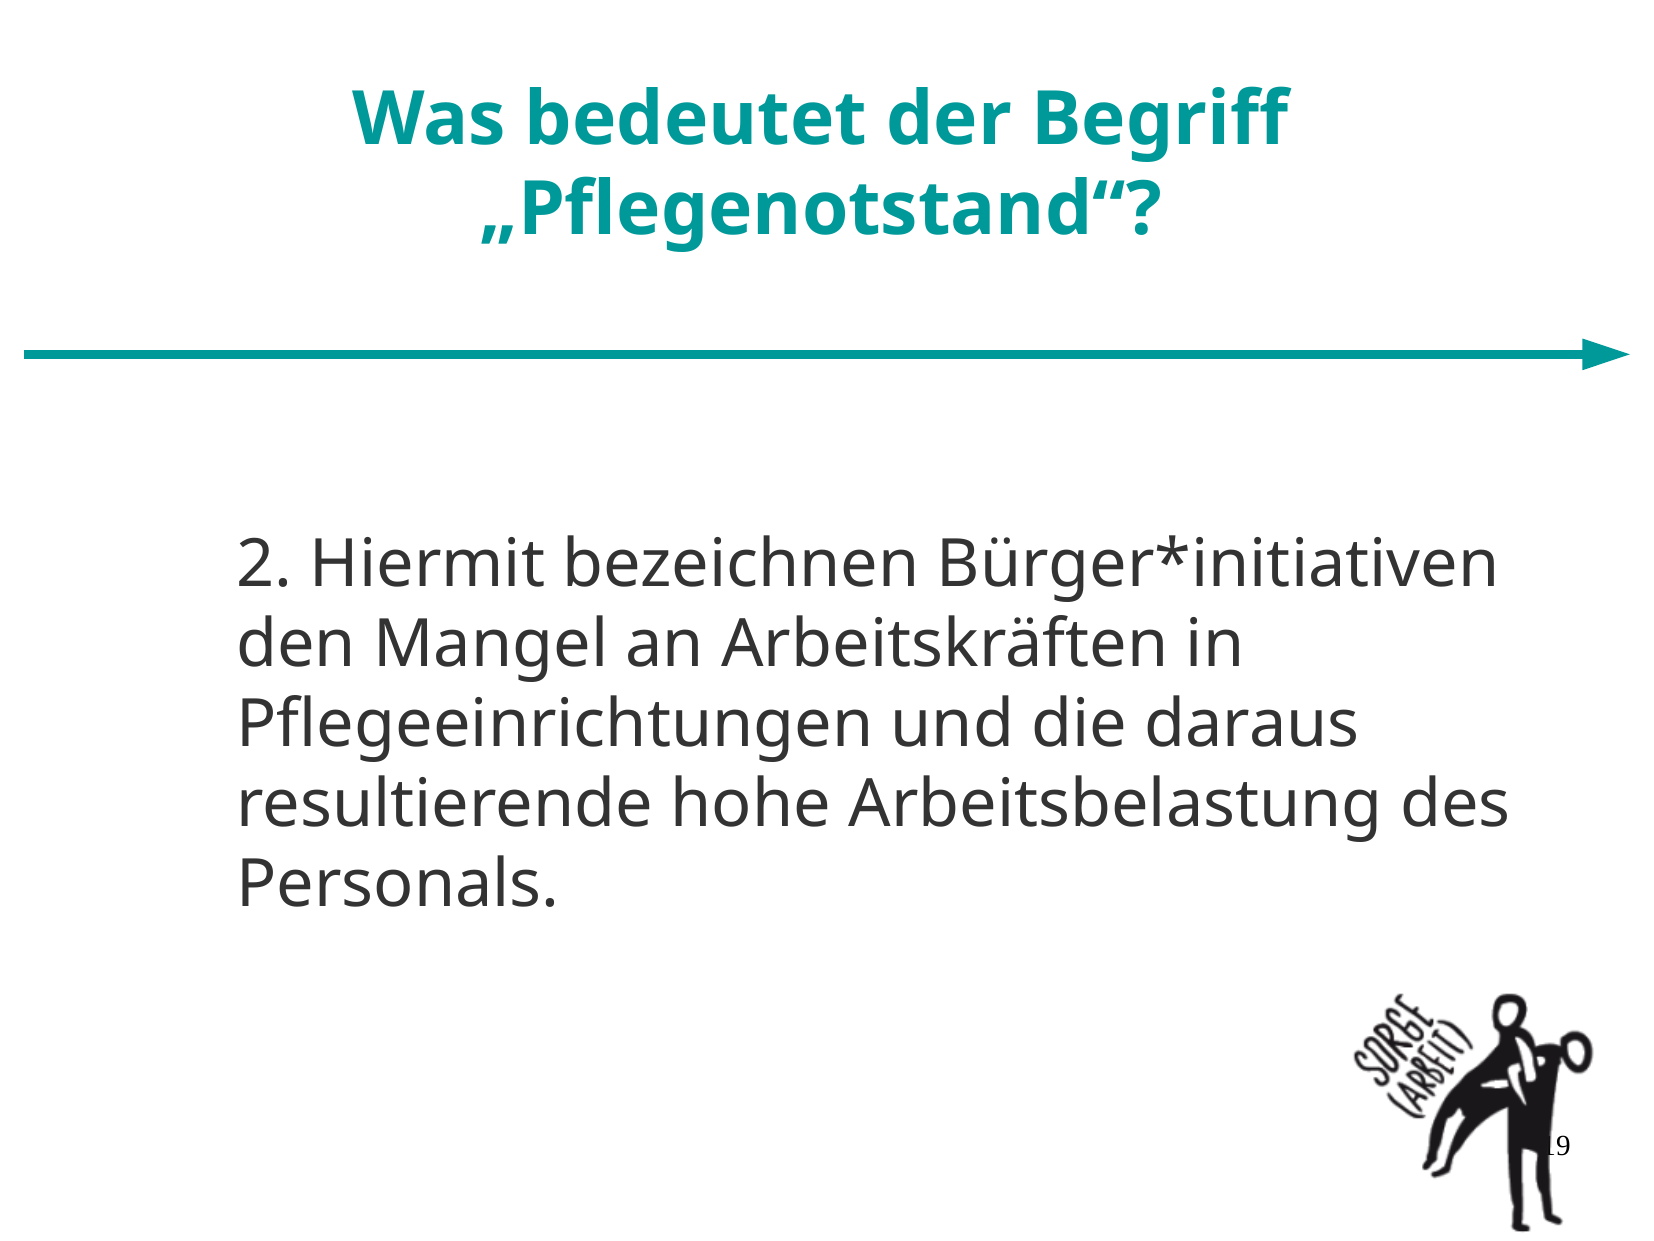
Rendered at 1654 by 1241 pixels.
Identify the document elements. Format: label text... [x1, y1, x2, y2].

title Was bedeutet der Begriff „Pflegenotstand“? [35, 7, 1607, 308]
picture [1281, 925, 1654, 1241]
list 2. Hiermit bezeichnen Bürger*initiativen den Mangel an Arbeitskräften in Pflegeeinrichtungen und die daraus resultierende hohe Arbeitsbelastung des Personals. [236, 519, 1536, 1241]
